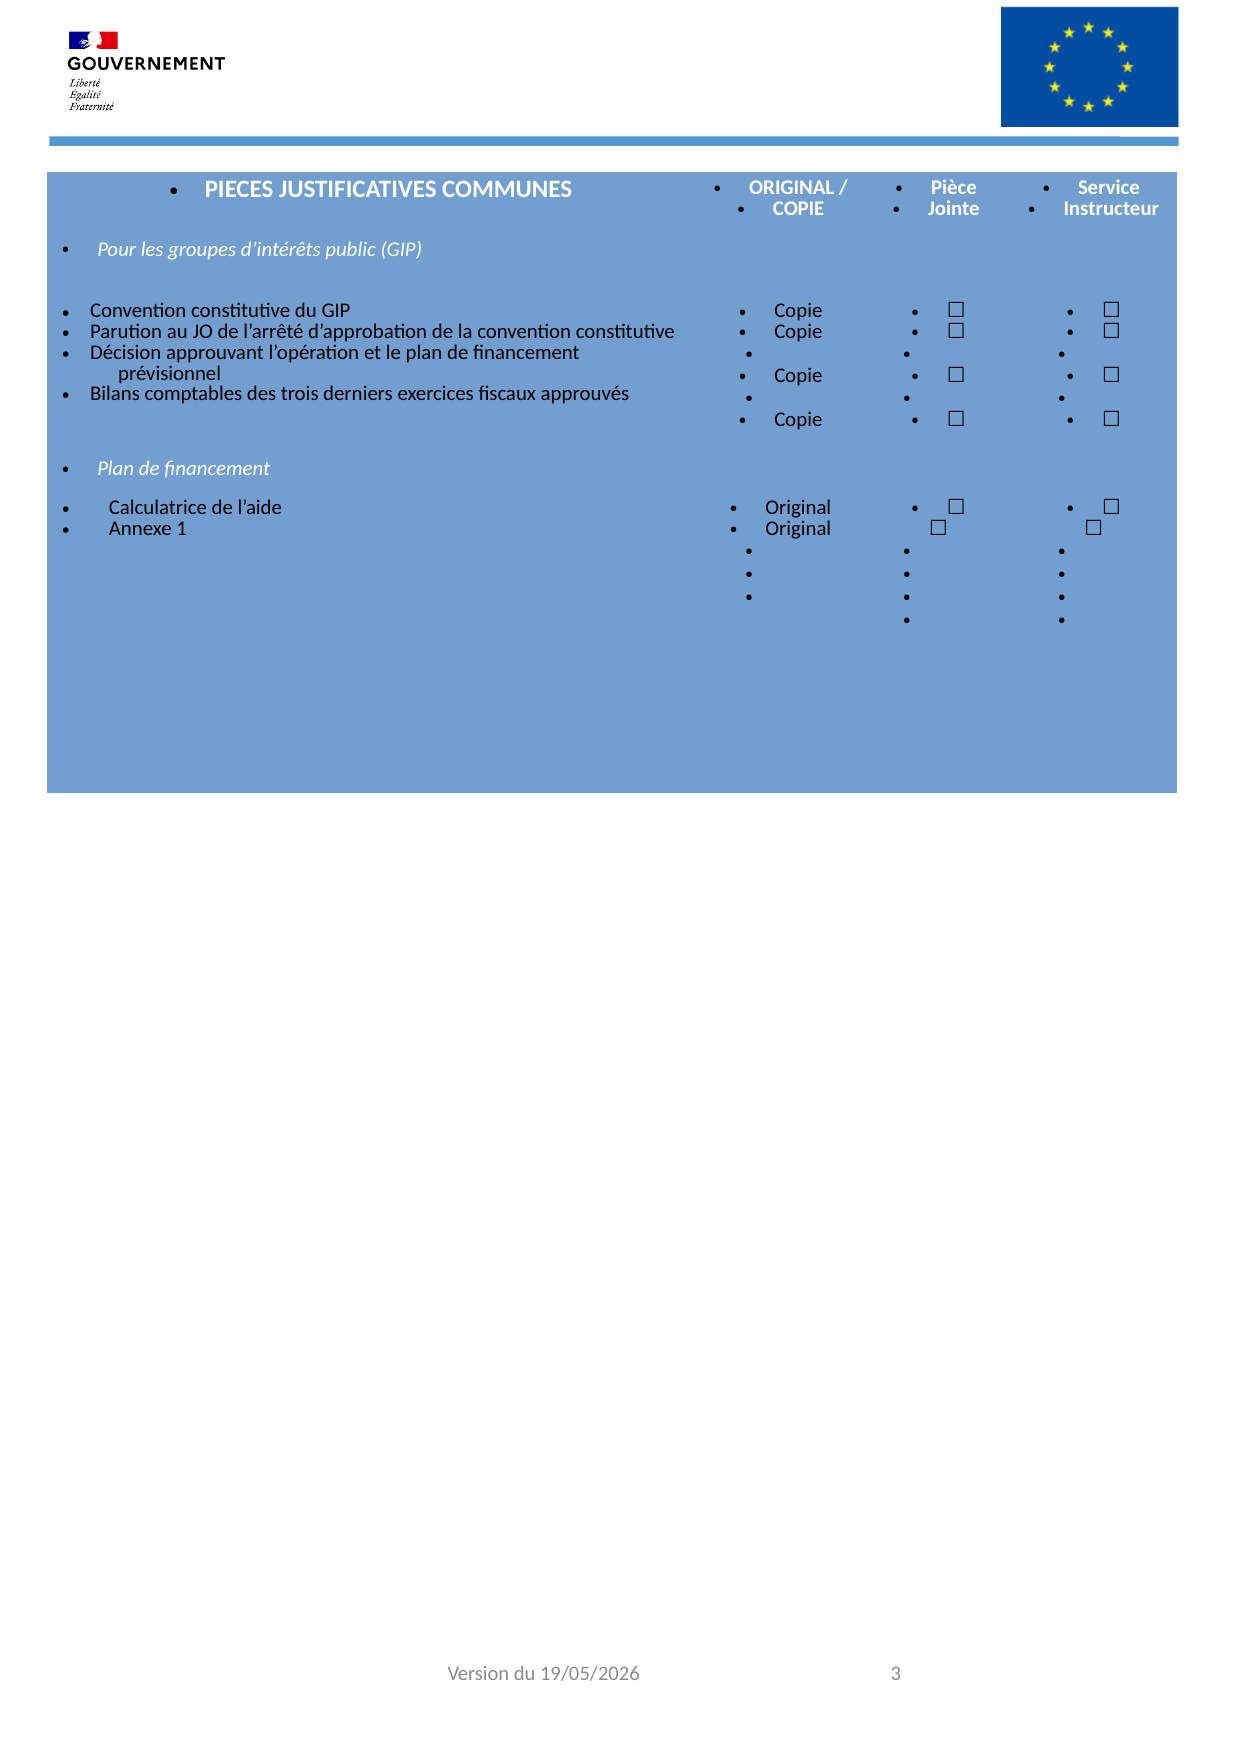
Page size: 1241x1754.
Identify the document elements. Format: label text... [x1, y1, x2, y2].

table_cell Copie Copie Copie Copie [695, 295, 866, 453]
table_cell Plan de financement [47, 453, 1177, 492]
table_cell ☐ ☐ [866, 492, 1011, 655]
text_box Version du 19/05/2026 [411, 1626, 829, 1719]
table_header Pièce Jointe [866, 172, 1011, 233]
table_cell [866, 655, 1011, 793]
table_cell [866, 233, 1011, 295]
table_cell Pour les groupes d’intérêts public (GIP) [47, 233, 695, 295]
table_cell ☐ ☐ ☐ ☐ [1011, 295, 1177, 453]
table_cell ☐ ☐ [1011, 492, 1177, 655]
table_header Service Instructeur [1011, 172, 1177, 233]
table_cell ☐ ☐ ☐ ☐ [866, 295, 1011, 453]
table_cell [1011, 233, 1177, 295]
picture [49, 14, 243, 127]
table_cell [695, 233, 866, 295]
table_header ORIGINAL / COPIE [695, 172, 866, 233]
table_cell [47, 655, 695, 793]
table_cell Original Original [695, 492, 866, 655]
table_cell Calculatrice de l’aide Annexe 1 [47, 492, 695, 655]
table_header PIECES JUSTIFICATIVES COMMUNES [47, 172, 695, 233]
table_cell [1011, 655, 1177, 793]
picture [1001, 6, 1179, 127]
table_cell [695, 655, 866, 793]
table_cell Convention constitutive du GIP Parution au JO de l’arrêté d’approbation de la convention constitutive Décision approuvant l’opération et le plan de financement prévisionnel Bilans comptables des trois derniers exercices fiscaux approuvés [47, 295, 695, 453]
